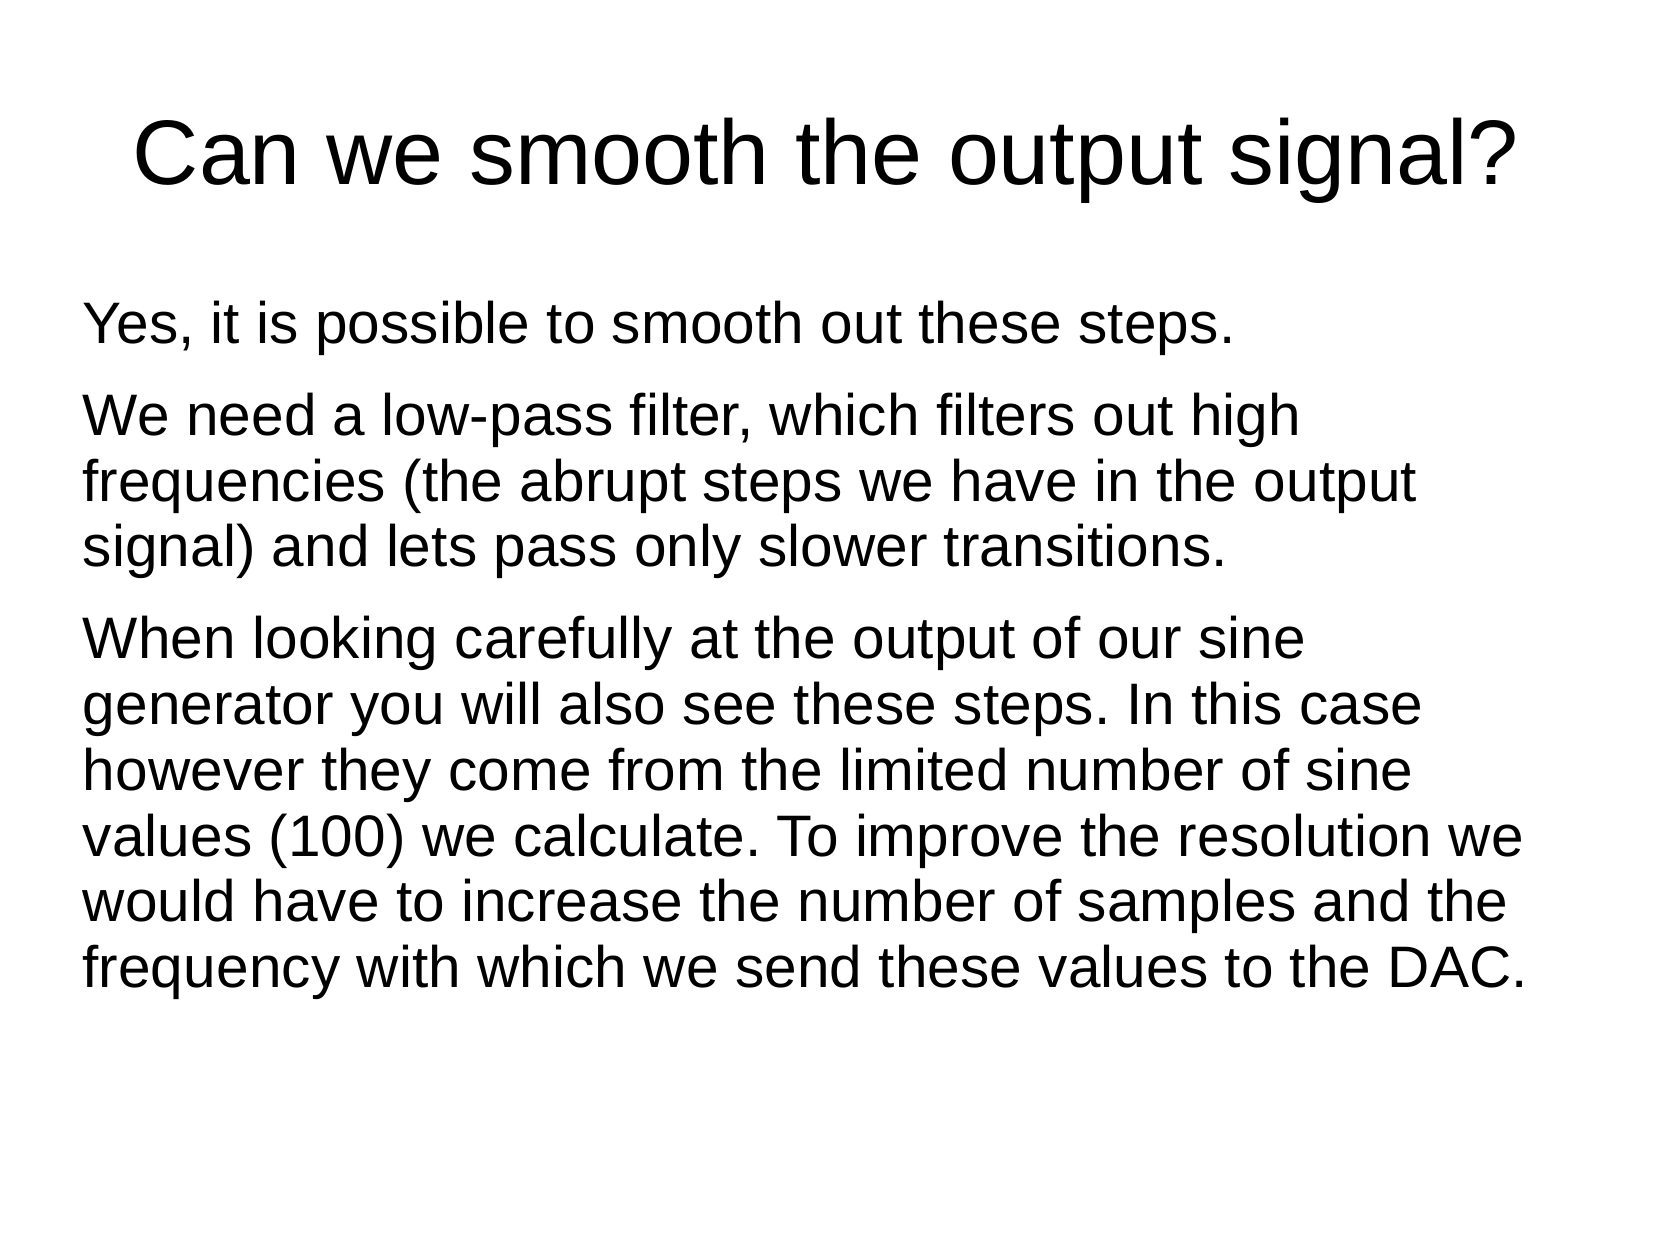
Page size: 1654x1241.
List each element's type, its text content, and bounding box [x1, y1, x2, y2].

list Yes, it is possible to smooth out these steps. We need a low-pass filter, which filters out high frequencies (the abrupt steps we have in the output signal) and lets pass only slower transitions. When looking carefully at the output of our sine generator you will also see these steps. In this case however they come from the limited number of sine values (100) we calculate. To improve the resolution we would have to increase the number of samples and the frequency with which we send these values to the DAC. [82, 290, 1571, 1010]
title Can we smooth the output signal? [82, 49, 1571, 257]
